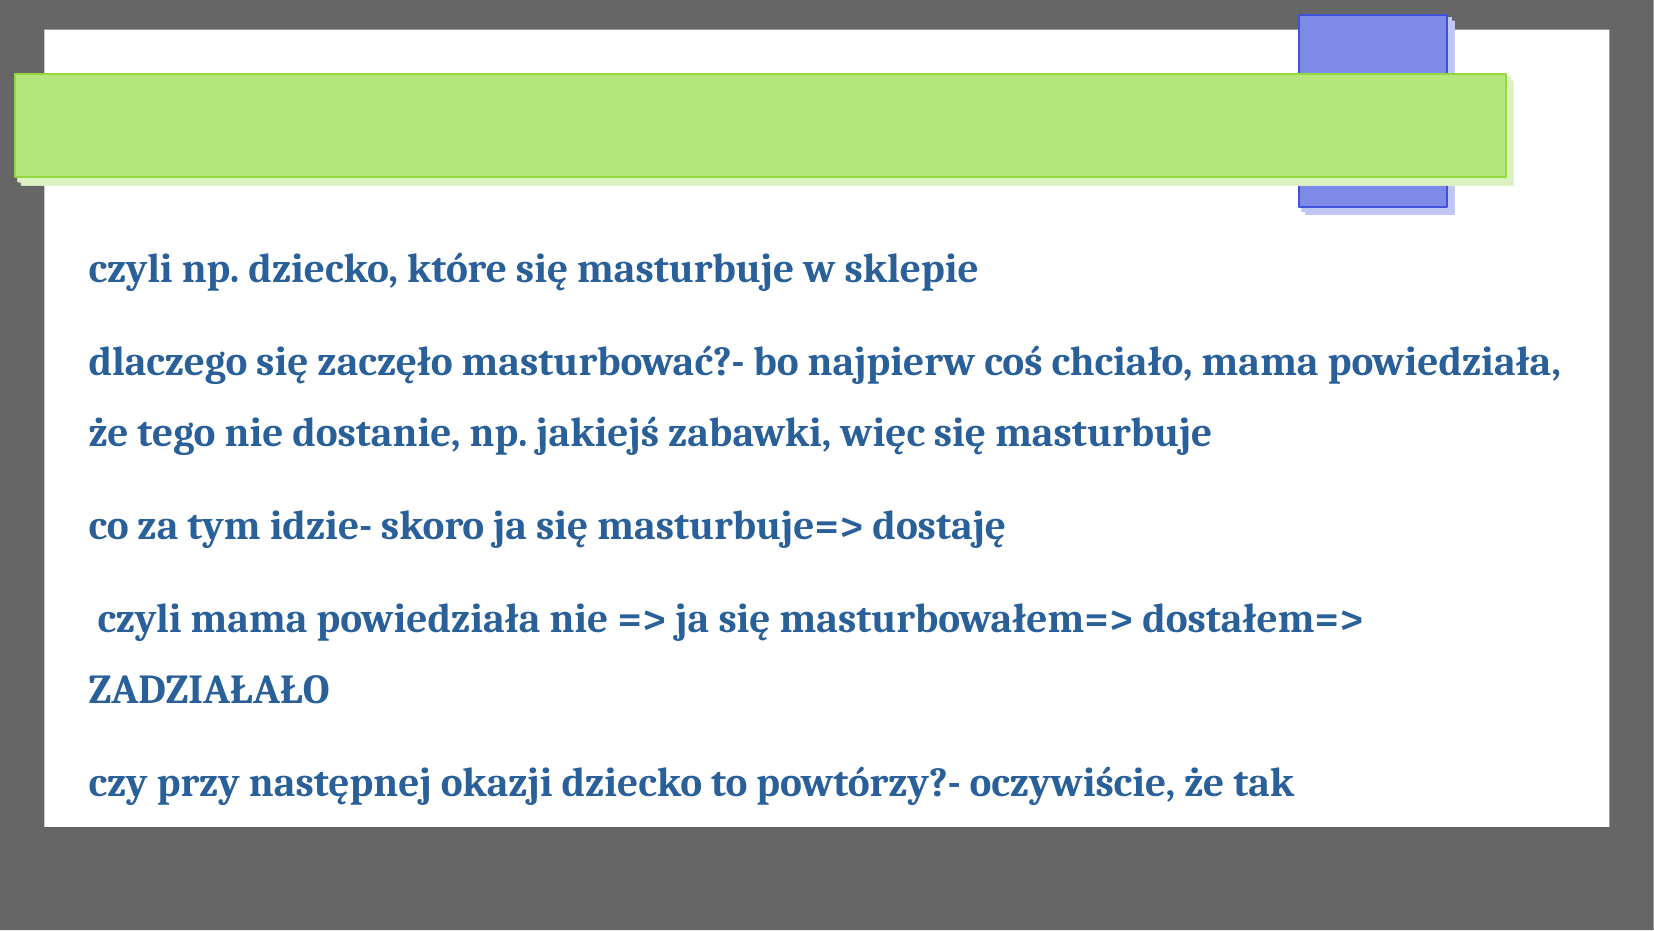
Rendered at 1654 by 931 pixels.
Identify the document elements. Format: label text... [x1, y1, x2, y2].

list czyli np. dziecko, które się masturbuje w sklepie dlaczego się zaczęło masturbować?- bo najpierw coś chciało, mama powiedziała, że tego nie dostanie, np. jakiejś zabawki, więc się masturbuje co za tym idzie- skoro ja się masturbuje=> dostaję czyli mama powiedziała nie => ja się masturbowałem=> dostałem=> ZADZIAŁAŁO czy przy następnej okazji dziecko to powtórzy?- oczywiście, że tak [88, 221, 1565, 813]
